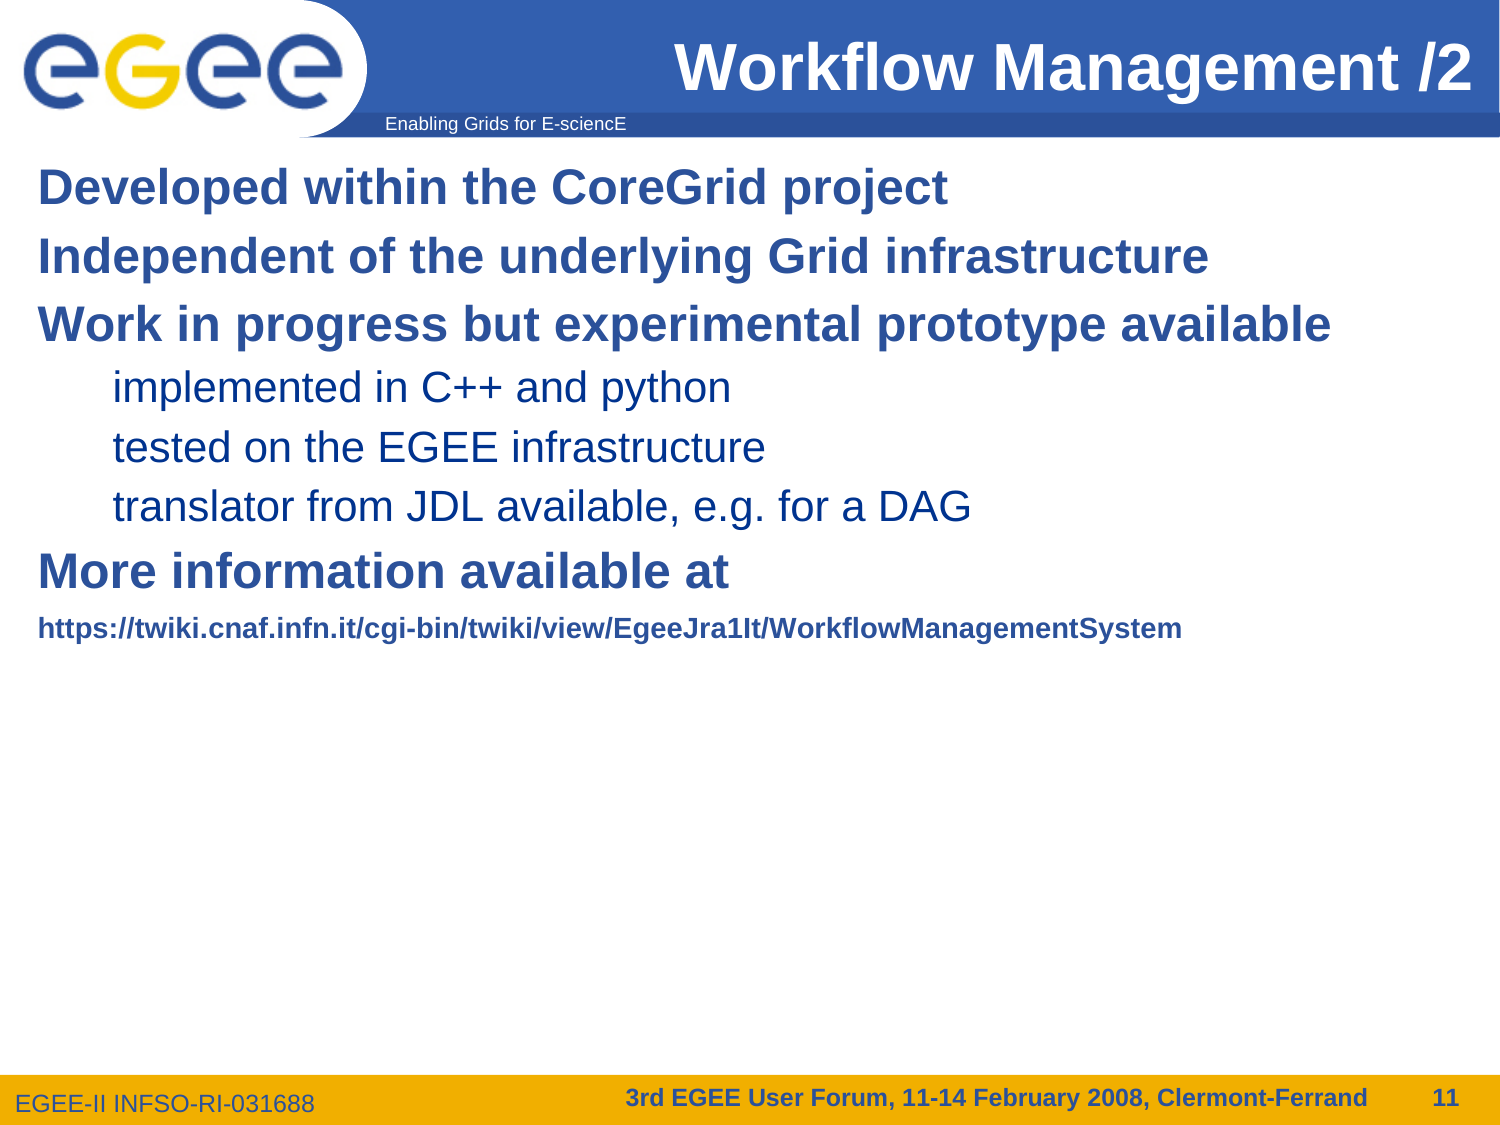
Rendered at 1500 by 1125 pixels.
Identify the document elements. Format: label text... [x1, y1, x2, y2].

list Developed within the CoreGrid project Independent of the underlying Grid infrastructure Work in progress but experimental prototype available implemented in C++ and python tested on the EGEE infrastructure translator from JDL available, e.g. for a DAG More information available at https://twiki.cnaf.infn.it/cgi-bin/twiki/view/EgeeJra1It/WorkflowManagementSystem [37, 159, 1466, 1036]
picture [18, 30, 349, 112]
title Workflow Management /2 [369, 0, 1475, 148]
